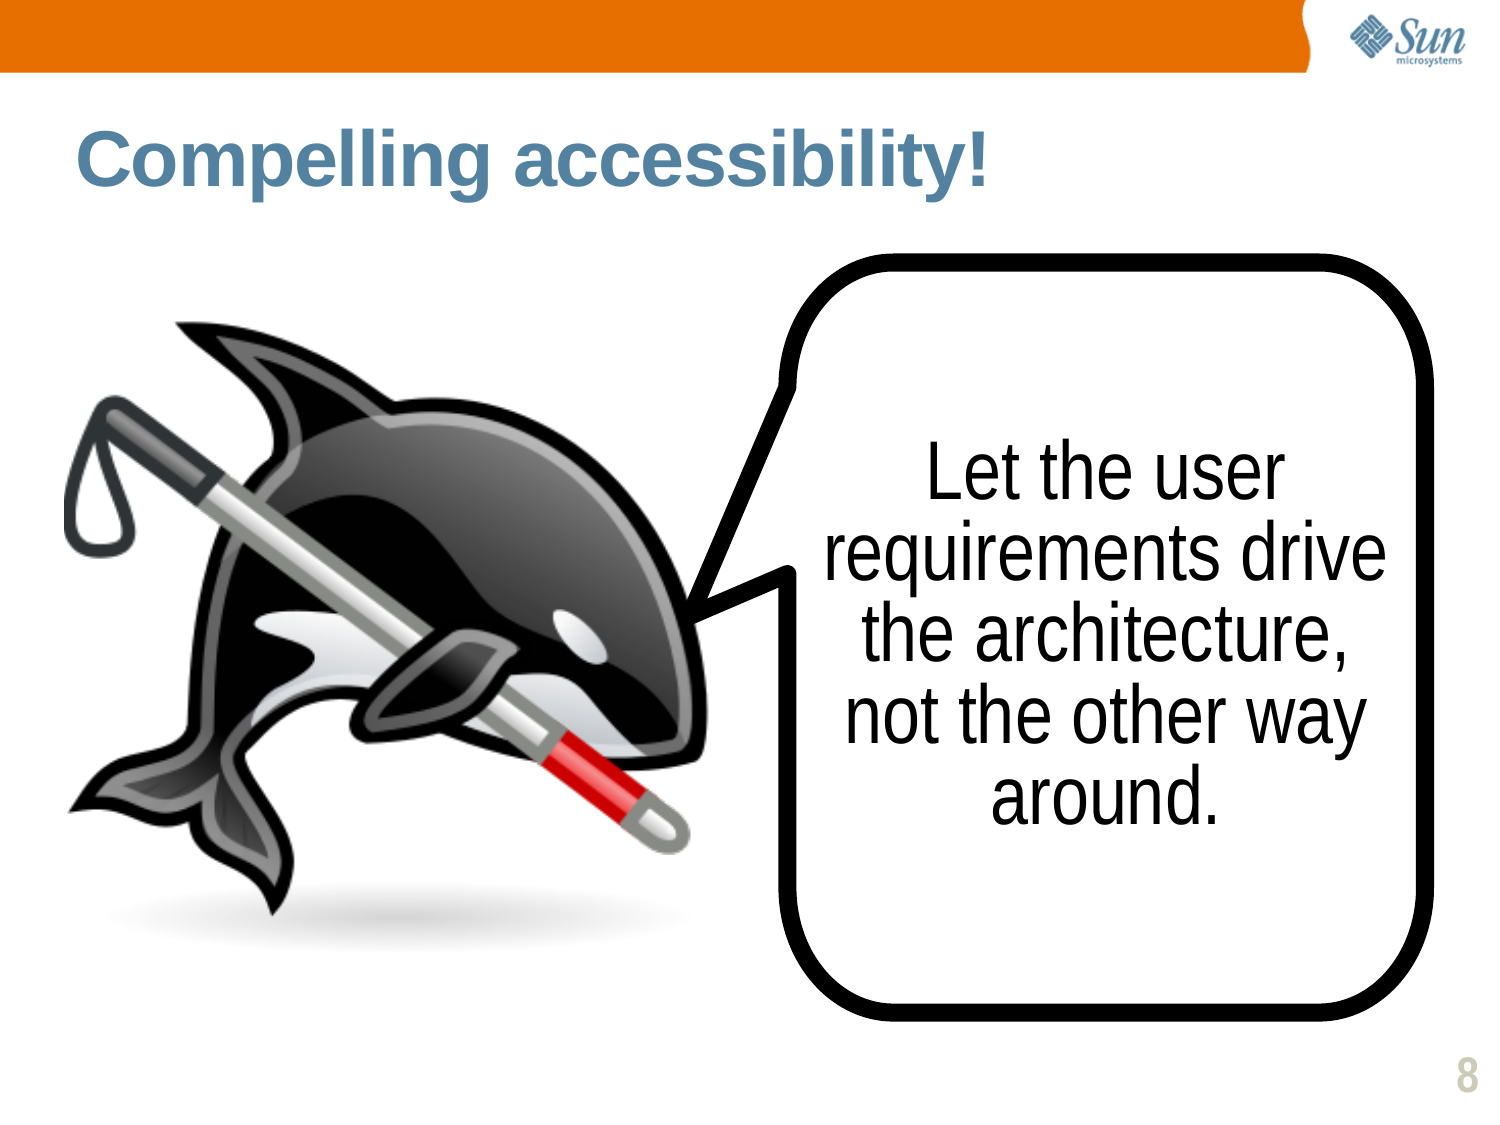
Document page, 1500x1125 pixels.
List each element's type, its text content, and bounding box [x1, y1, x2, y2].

picture [0, 0, 1500, 75]
title Compelling accessibility! [75, 122, 1438, 228]
picture [64, 310, 717, 963]
text_box Let the user requirements drive the architecture, not the other way around. [690, 262, 1426, 1013]
